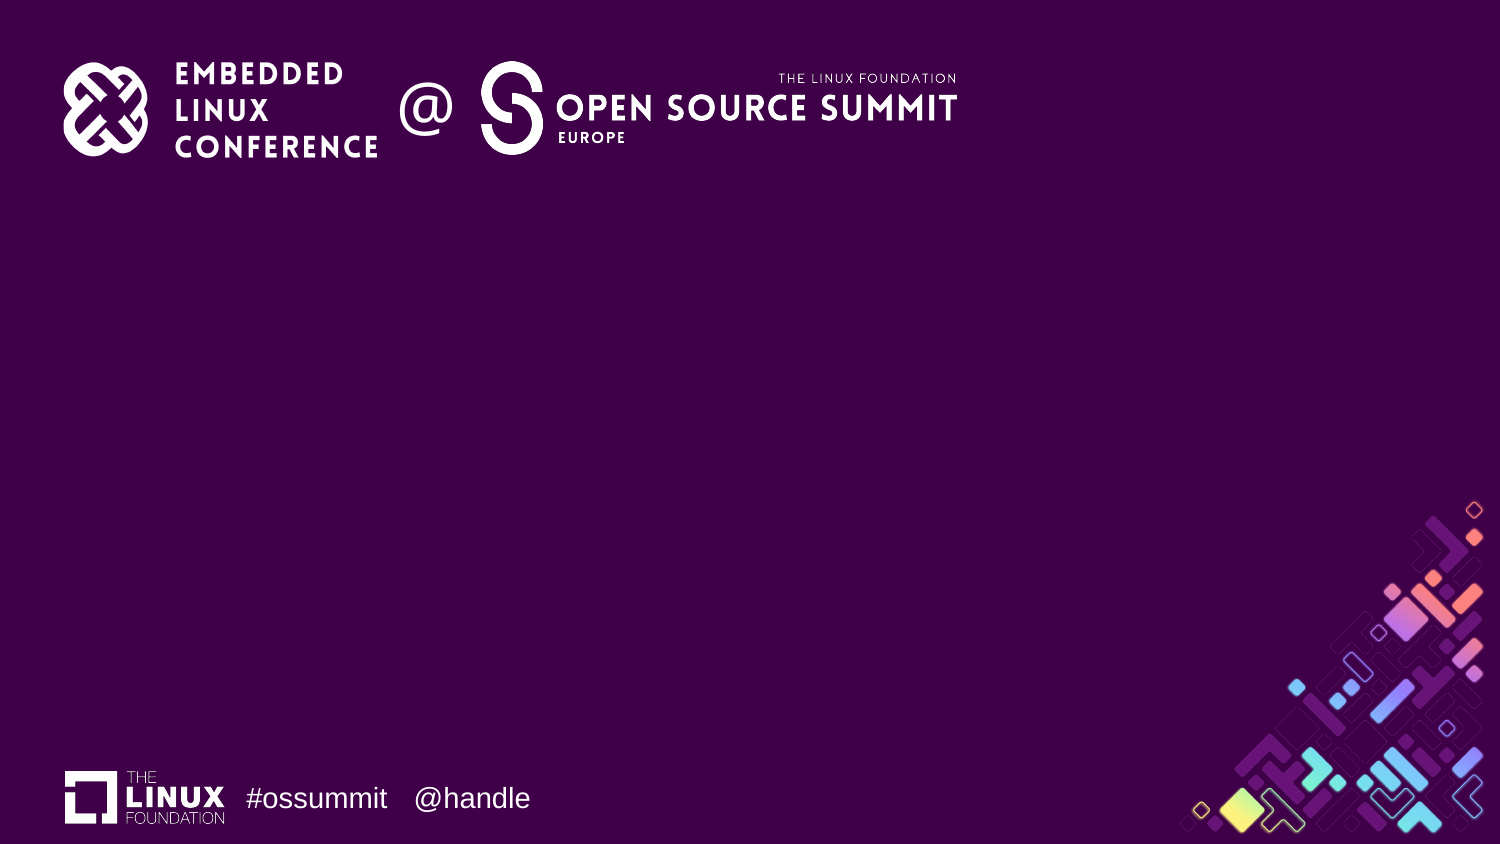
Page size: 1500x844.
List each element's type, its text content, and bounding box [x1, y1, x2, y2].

text_box @handle [398, 771, 571, 823]
